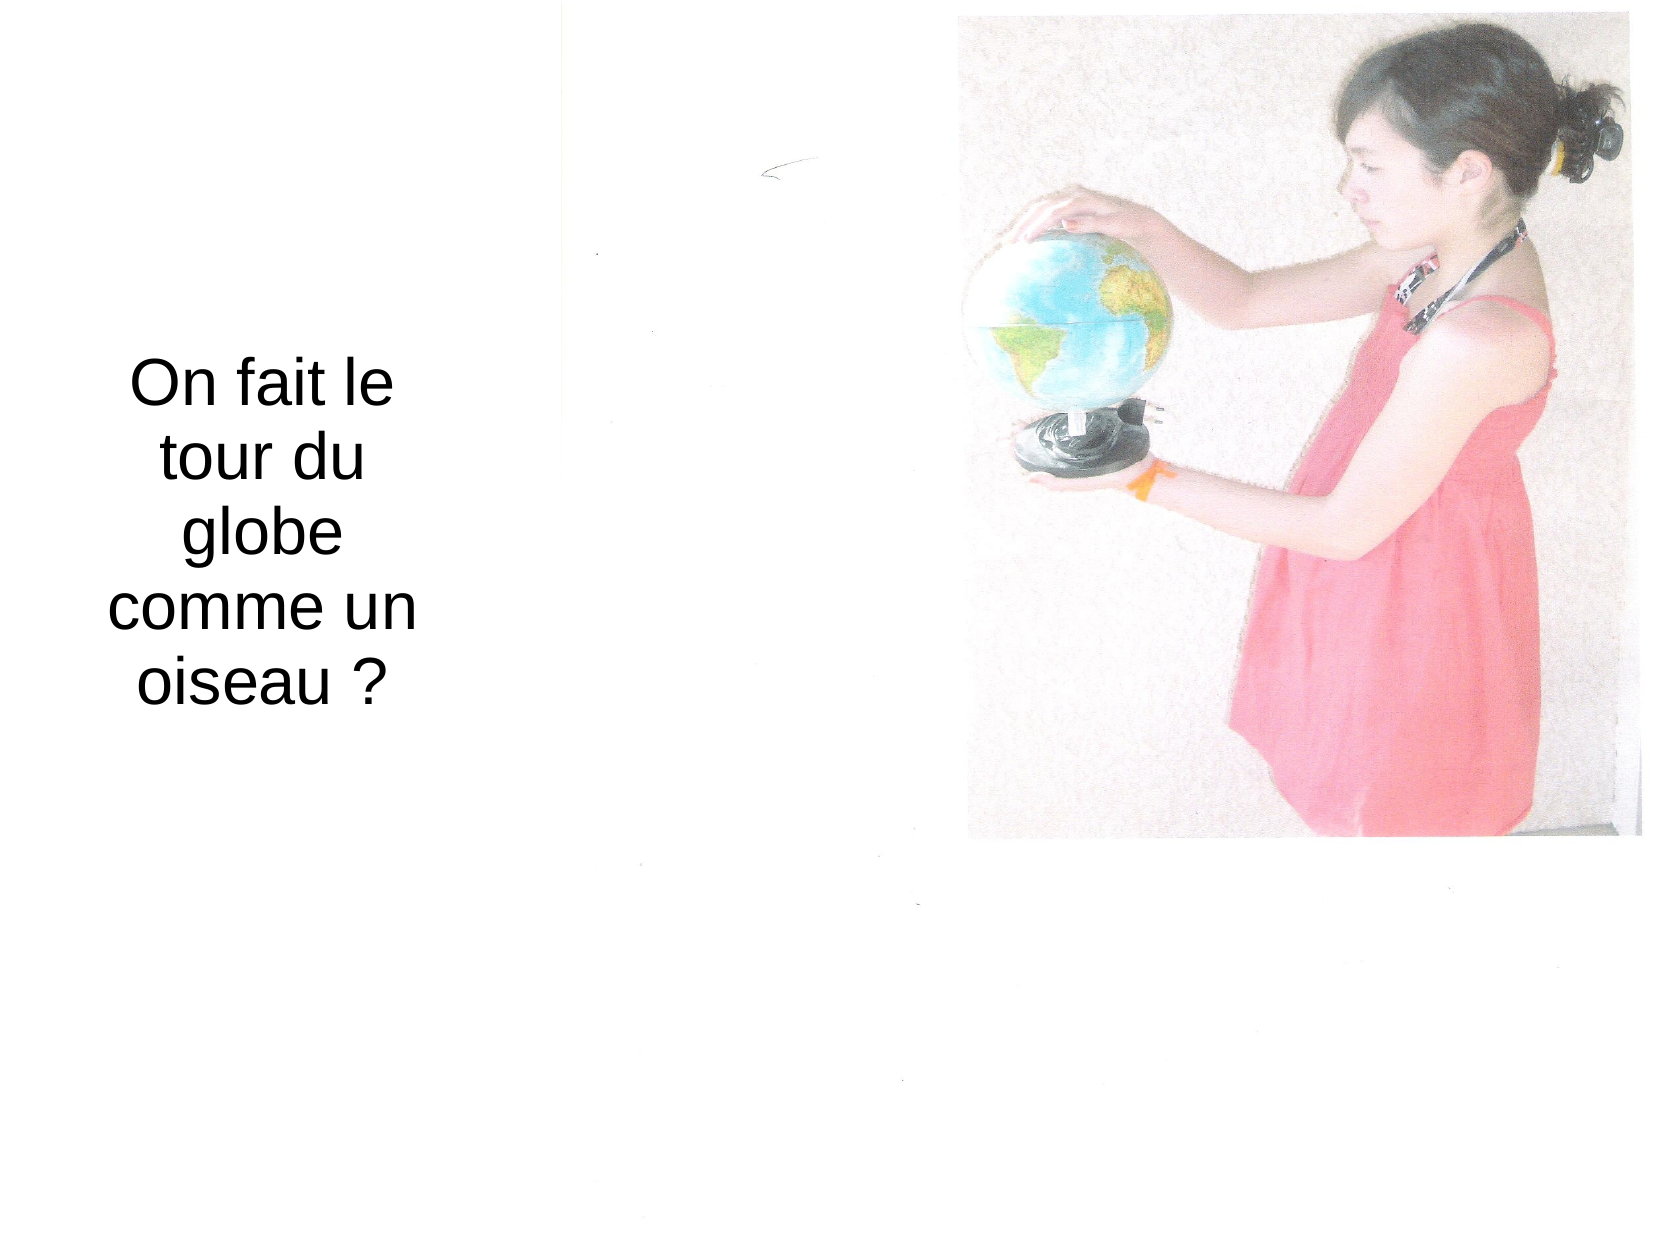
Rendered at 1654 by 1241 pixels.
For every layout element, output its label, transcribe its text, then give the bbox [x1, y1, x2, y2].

subtitle On fait le tour du globe comme un oiseau ? [82, 88, 443, 975]
picture [561, 0, 1654, 1241]
